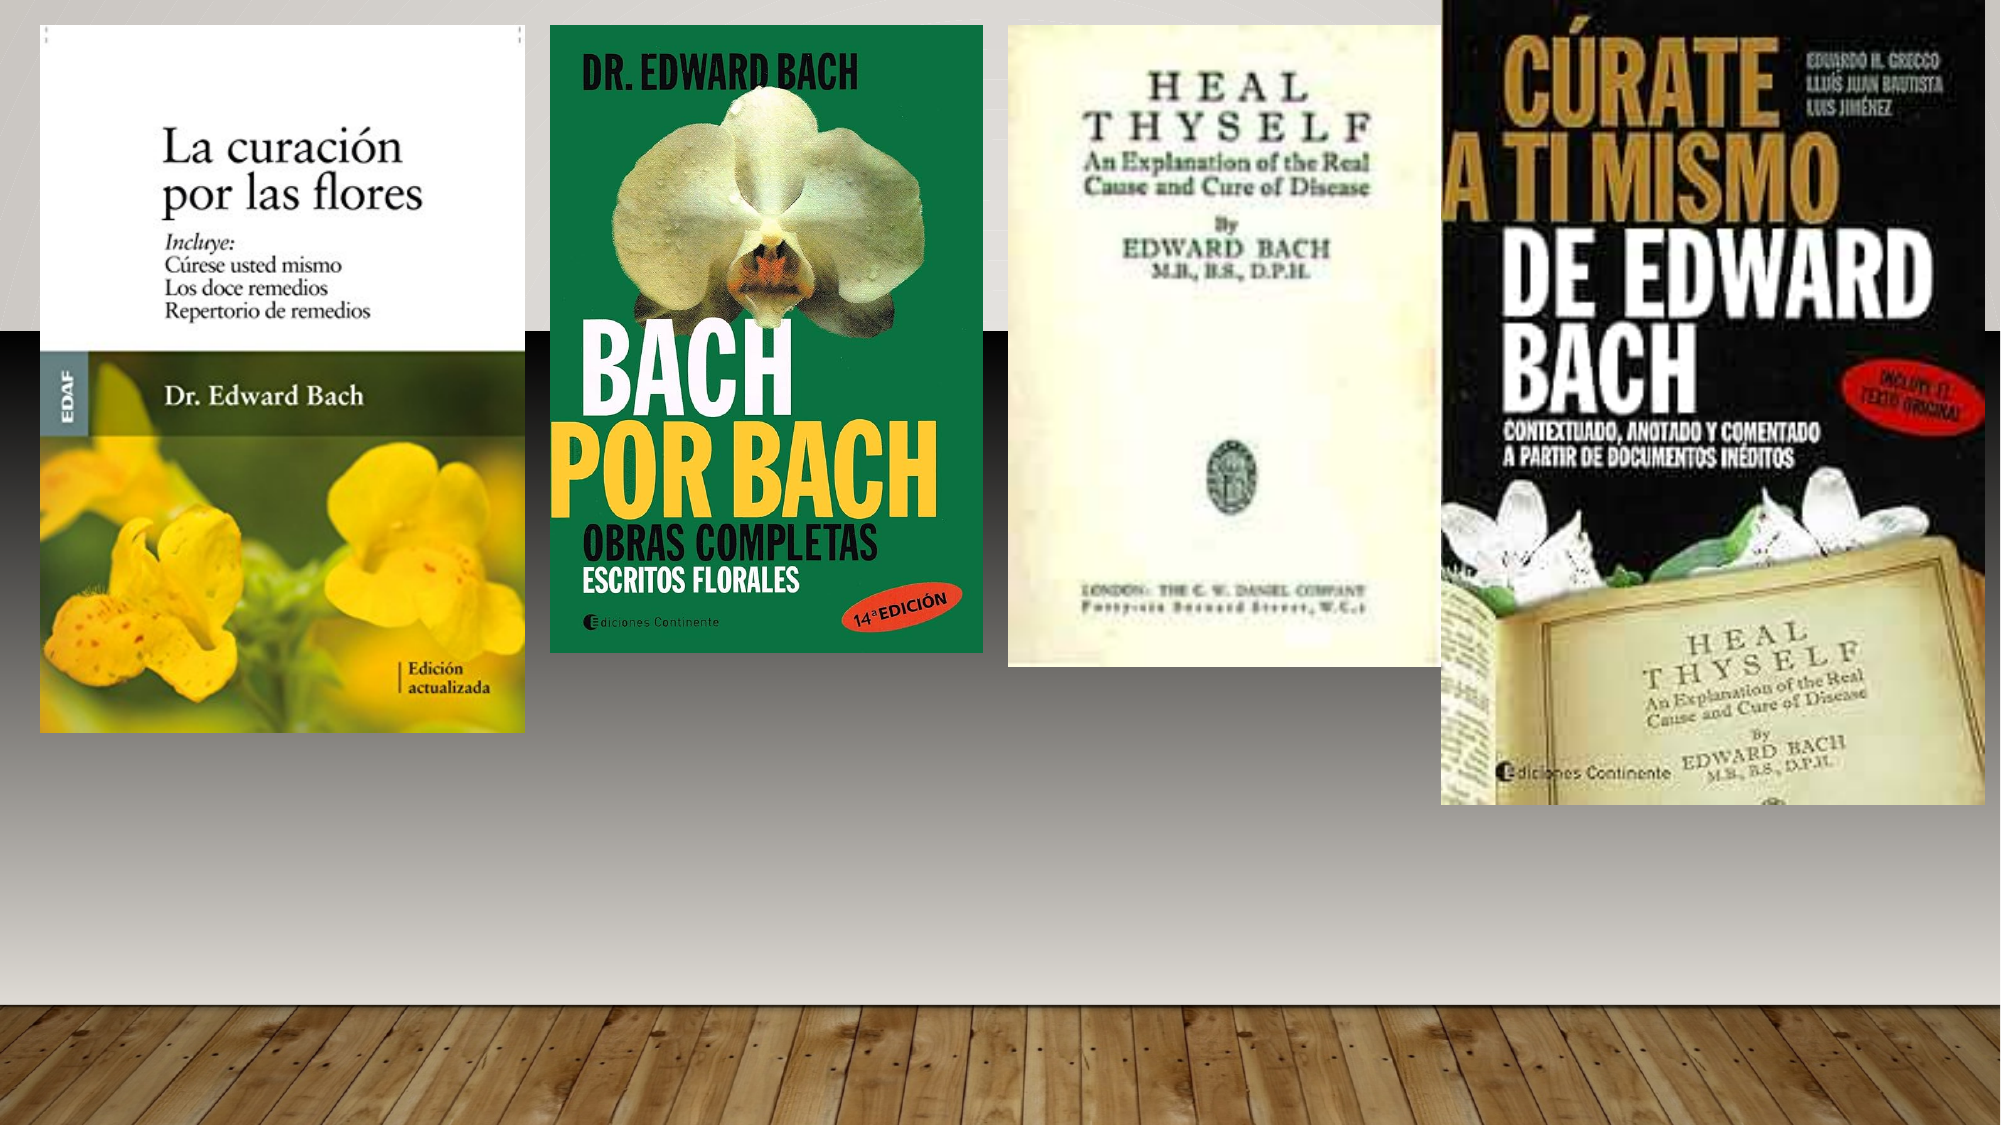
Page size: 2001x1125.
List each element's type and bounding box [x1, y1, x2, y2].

picture [550, 25, 983, 653]
picture [40, 25, 525, 733]
picture [1008, 0, 1985, 805]
